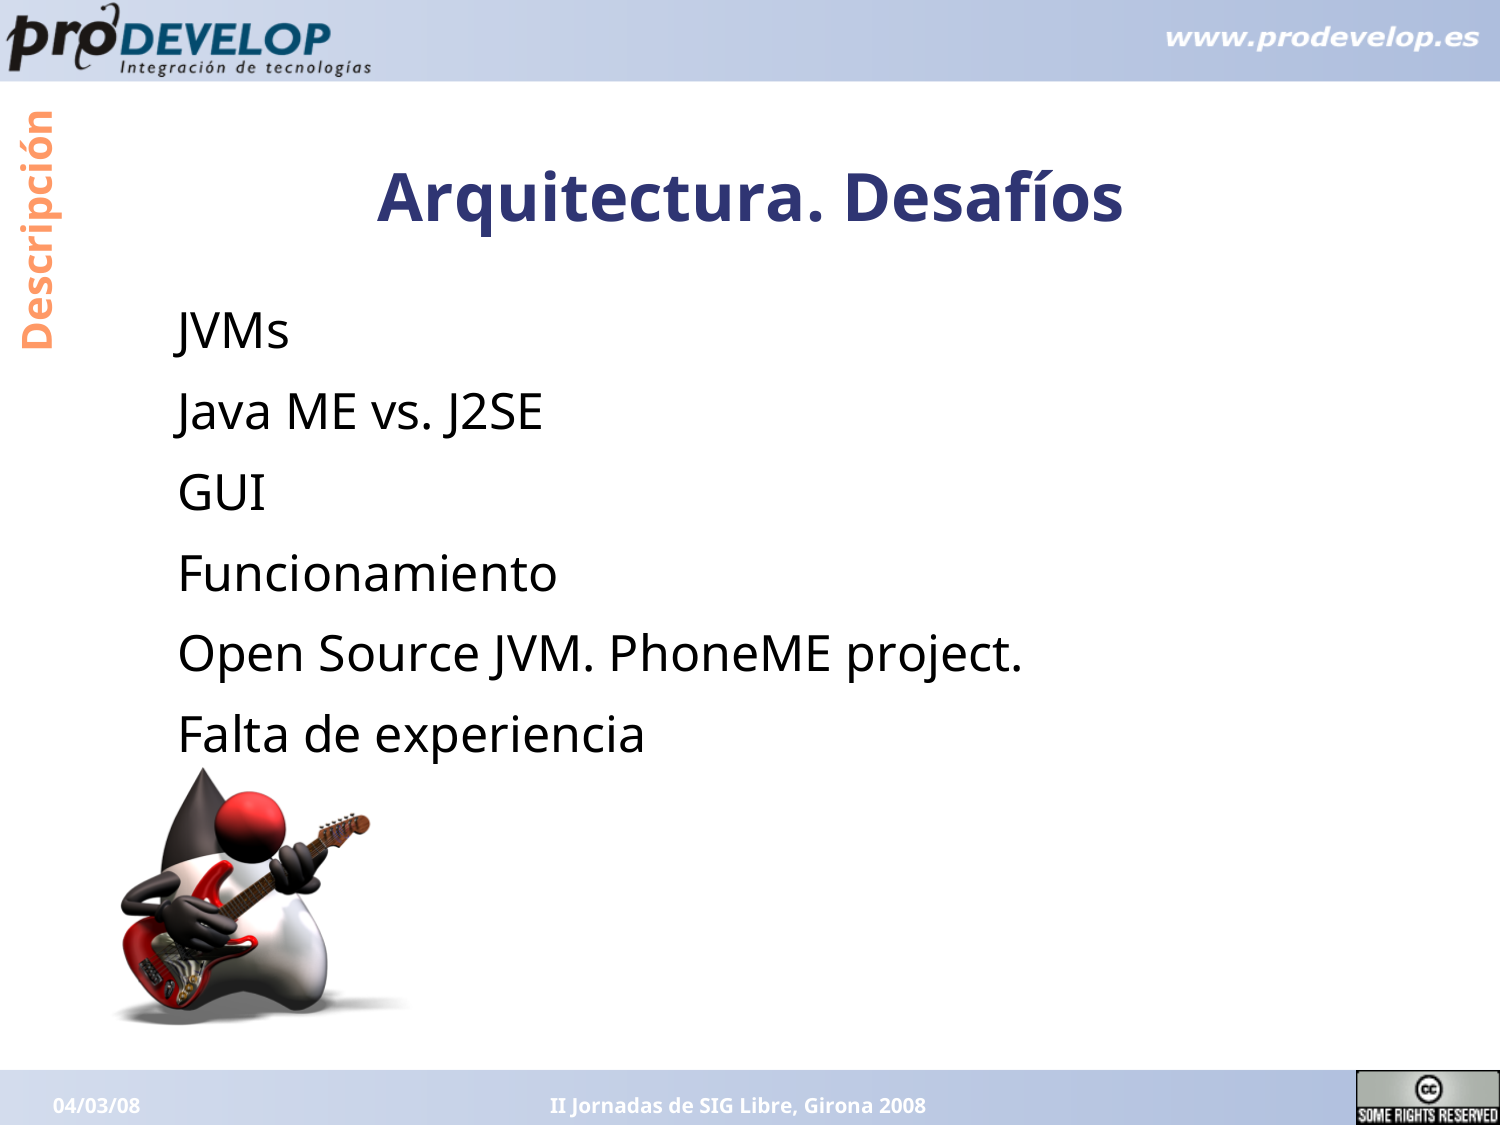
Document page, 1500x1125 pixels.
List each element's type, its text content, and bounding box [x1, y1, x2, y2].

title Arquitectura. Desafíos [76, 101, 1427, 290]
list JVMs Java ME vs. J2SE GUI Funcionamiento Open Source JVM. PhoneME project. Falta de experiencia [177, 295, 1418, 739]
picture [0, 0, 1500, 1125]
title Descripción [0, 76, 71, 384]
